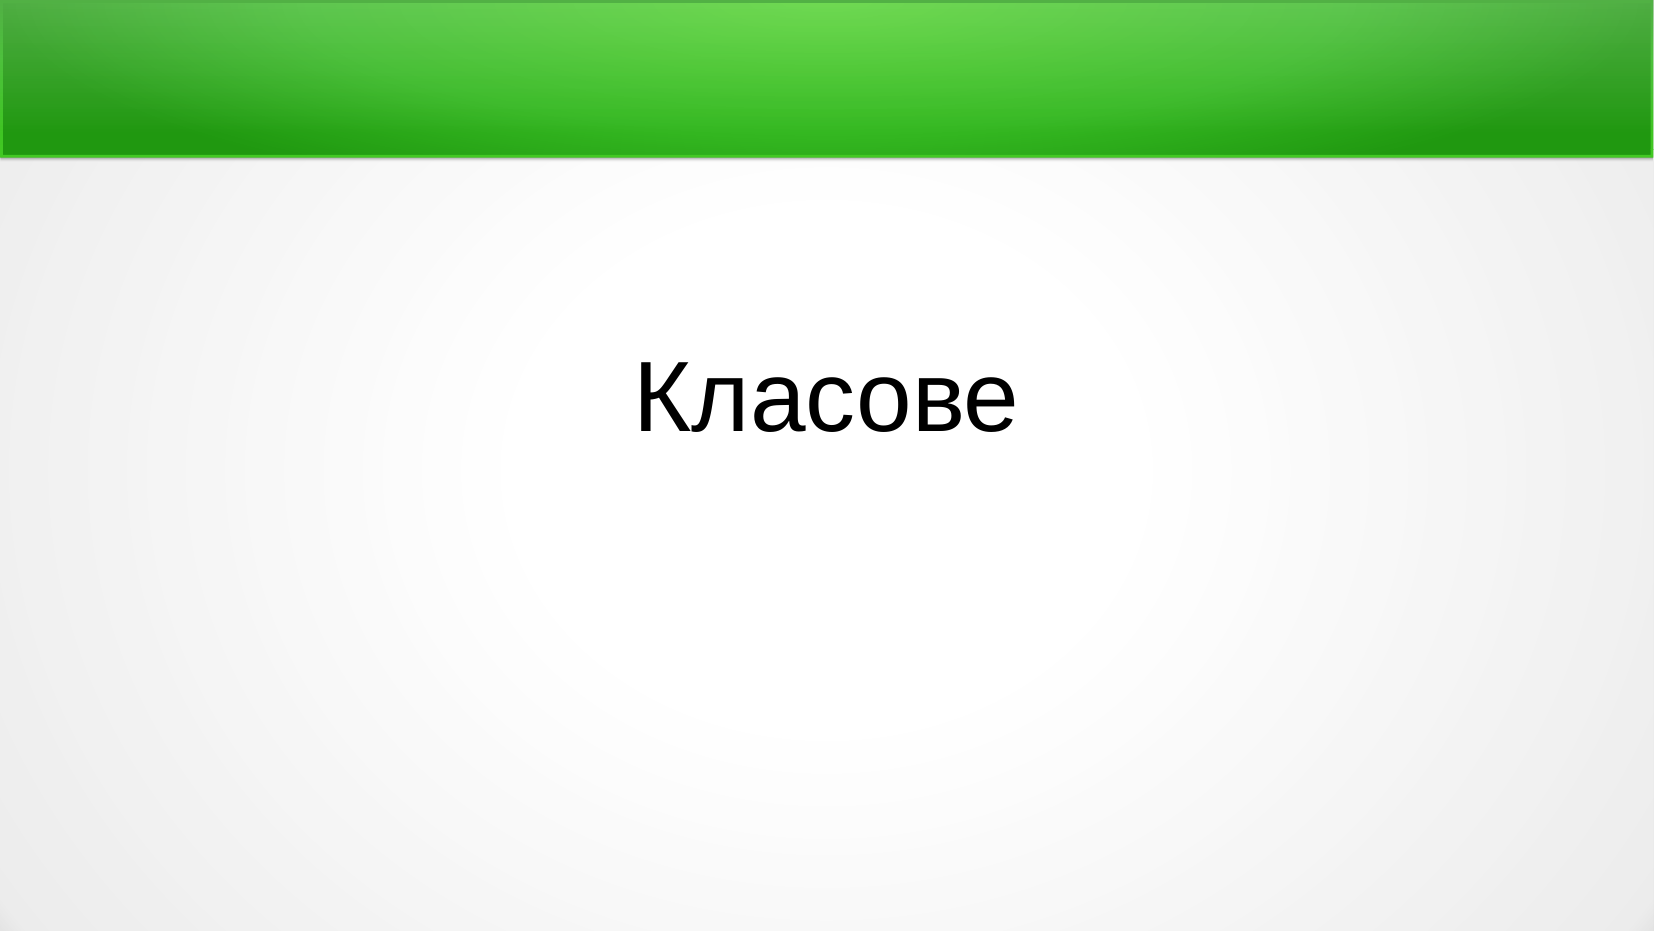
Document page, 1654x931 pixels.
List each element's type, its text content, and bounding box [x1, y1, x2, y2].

subtitle Класове [82, 37, 1571, 758]
